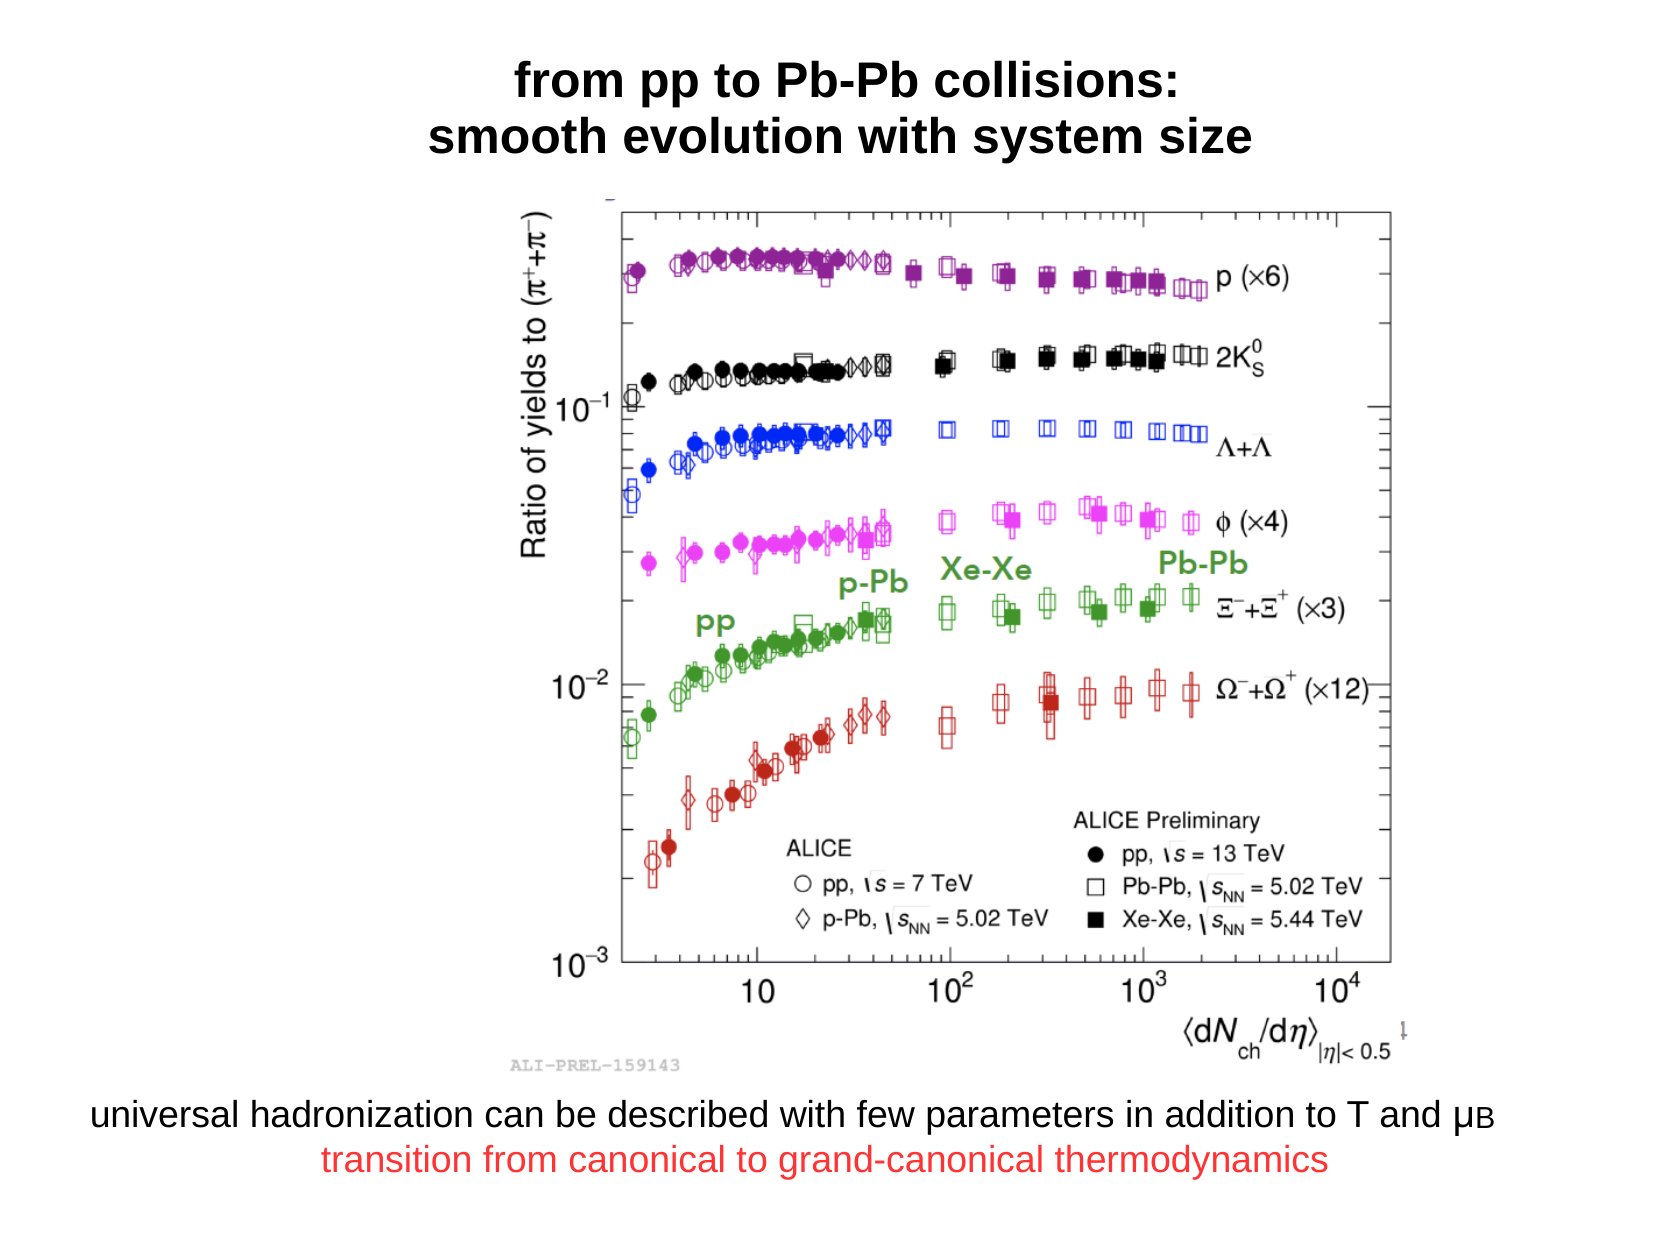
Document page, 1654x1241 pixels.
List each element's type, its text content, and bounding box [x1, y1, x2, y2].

text_box universal hadronization can be described with few parameters in addition to T and μB transition from canonical to grand-canonical thermodynamics [75, 1080, 1576, 1186]
text_box from pp to Pb-Pb collisions: smooth evolution with system size [90, 45, 1606, 172]
picture [501, 199, 1443, 1076]
